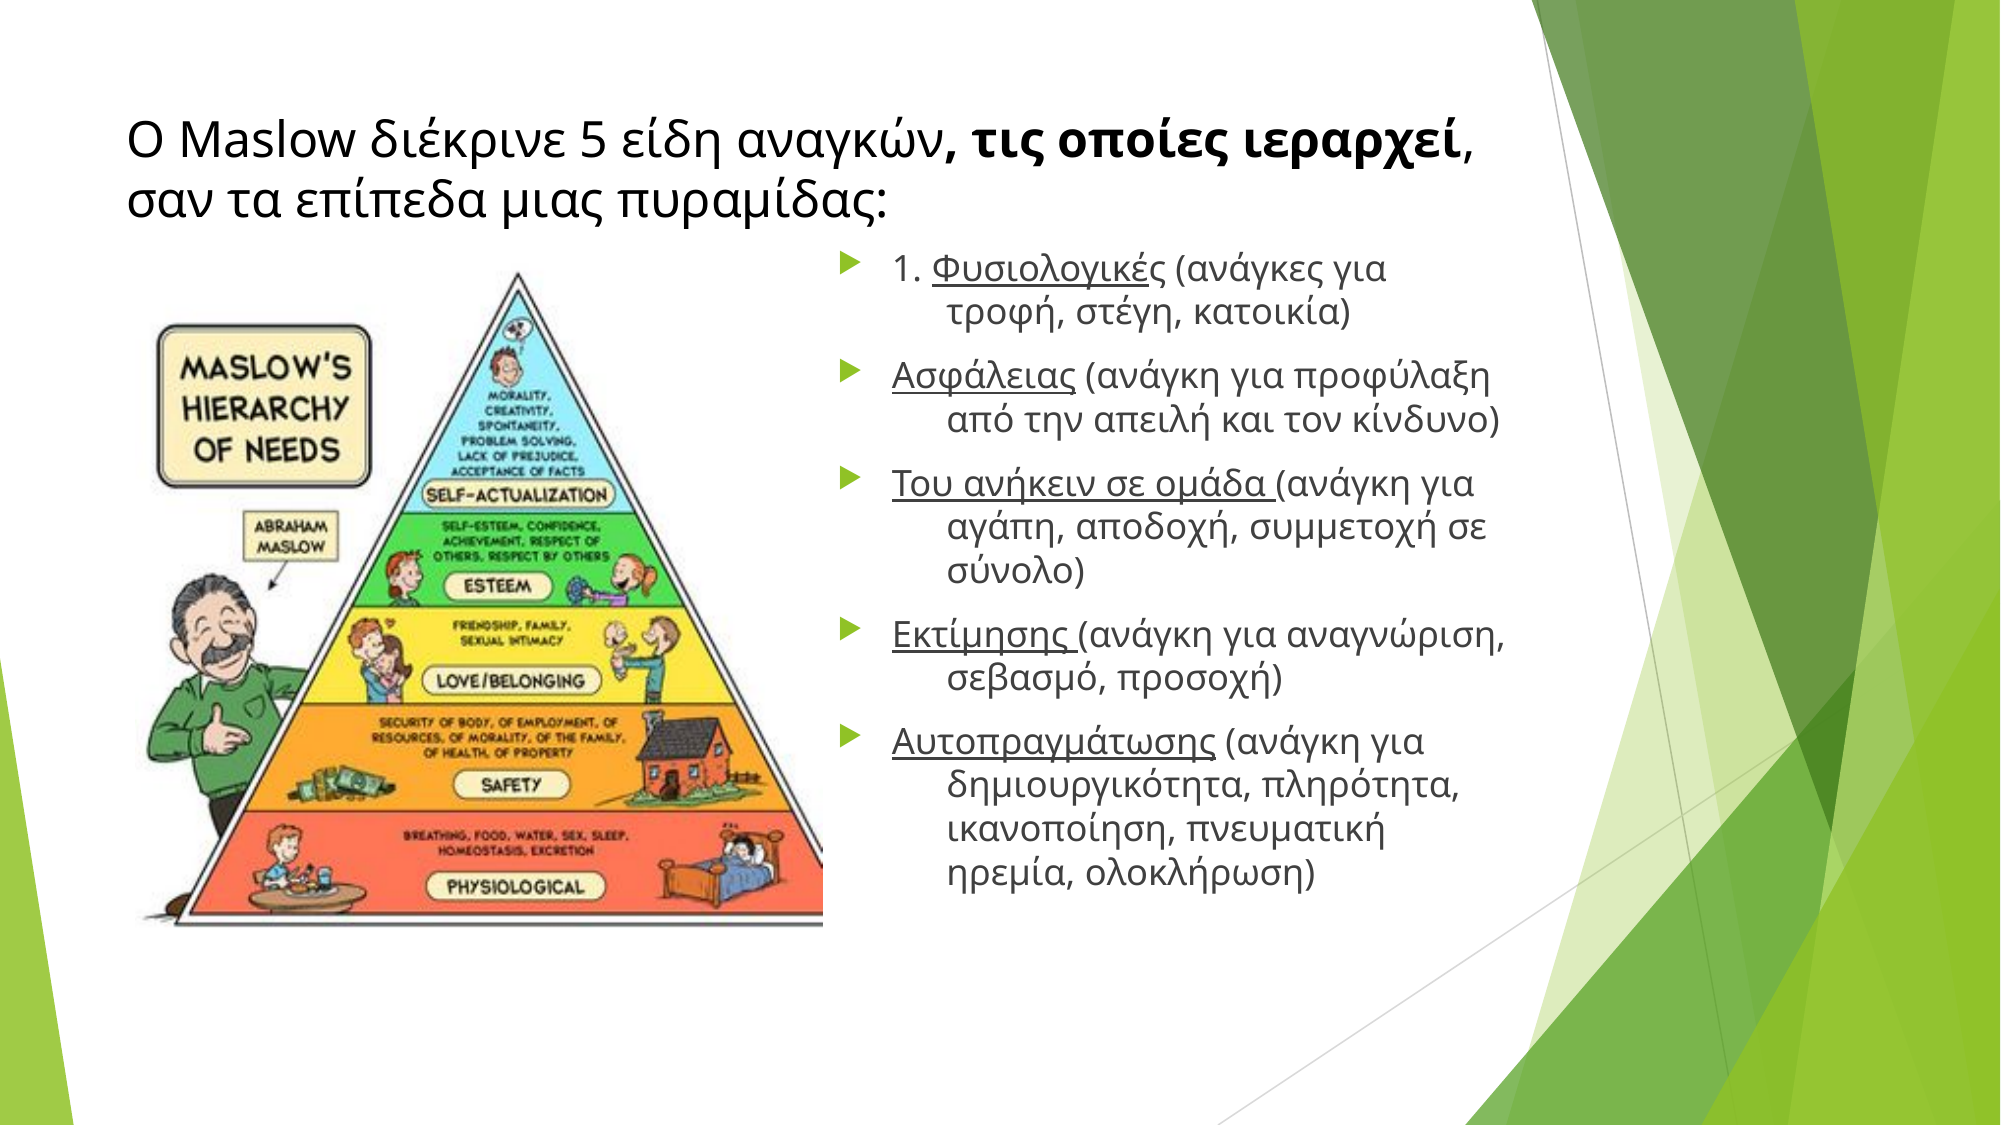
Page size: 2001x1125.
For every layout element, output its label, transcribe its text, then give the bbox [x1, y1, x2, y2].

title O Maslow διέκρινε 5 είδη αναγκών, τις οποίες ιεραρχεί, σαν τα επίπεδα μιας πυραμίδας: [111, 99, 1522, 238]
picture [135, 237, 823, 992]
list 1. Φυσιολογικές (ανάγκες για τροφή, στέγη, κατοικία) Ασφάλειας (ανάγκη για προφύλαξη από την απειλή και τον κίνδυνο) Του ανήκειν σε ομάδα (ανάγκη για αγάπη, αποδοχή, συμμετοχή σε σύνολο) Εκτίμησης (ανάγκη για αναγνώριση, σεβασμό, προσοχή) Αυτοπραγμάτωσης (ανάγκη για δημιουργικότητα, πληρότητα, ικανοποίηση, πνευματική ηρεμία, ολοκλήρωση) [822, 237, 1528, 921]
